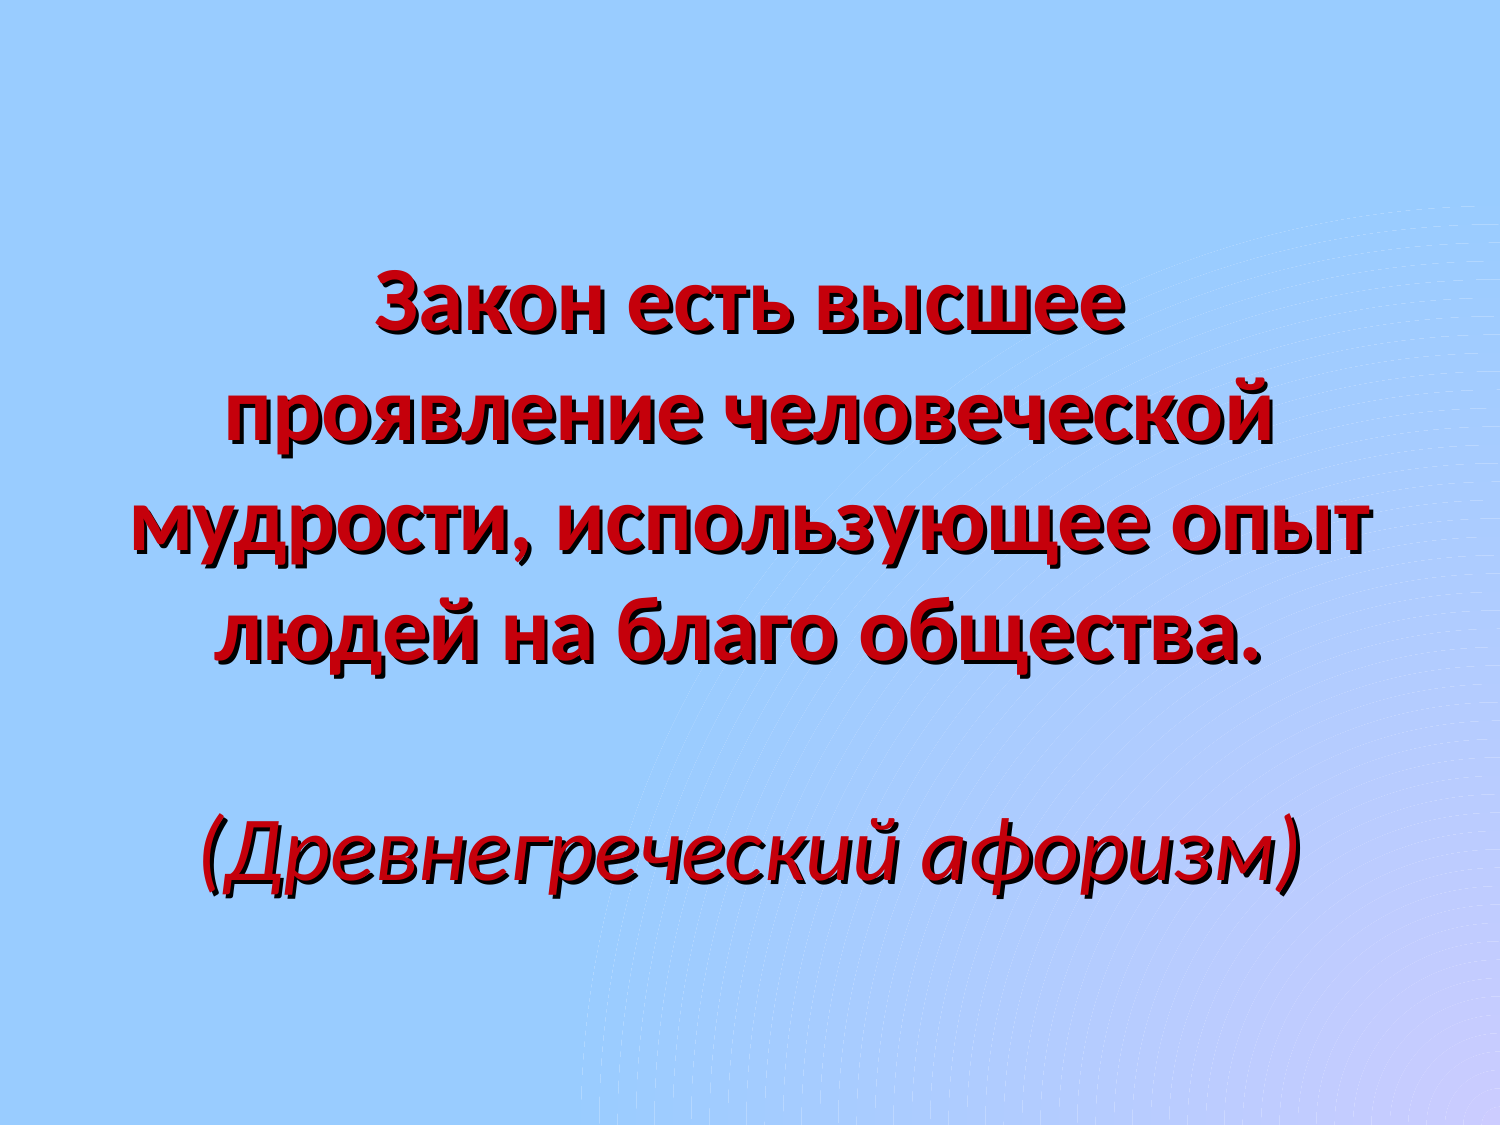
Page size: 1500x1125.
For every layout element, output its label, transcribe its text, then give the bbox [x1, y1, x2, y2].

title Закон есть высшее проявление человеческой мудрости, использующее опыт людей на благо общества. (Древнегреческий афоризм) [112, 224, 1388, 913]
